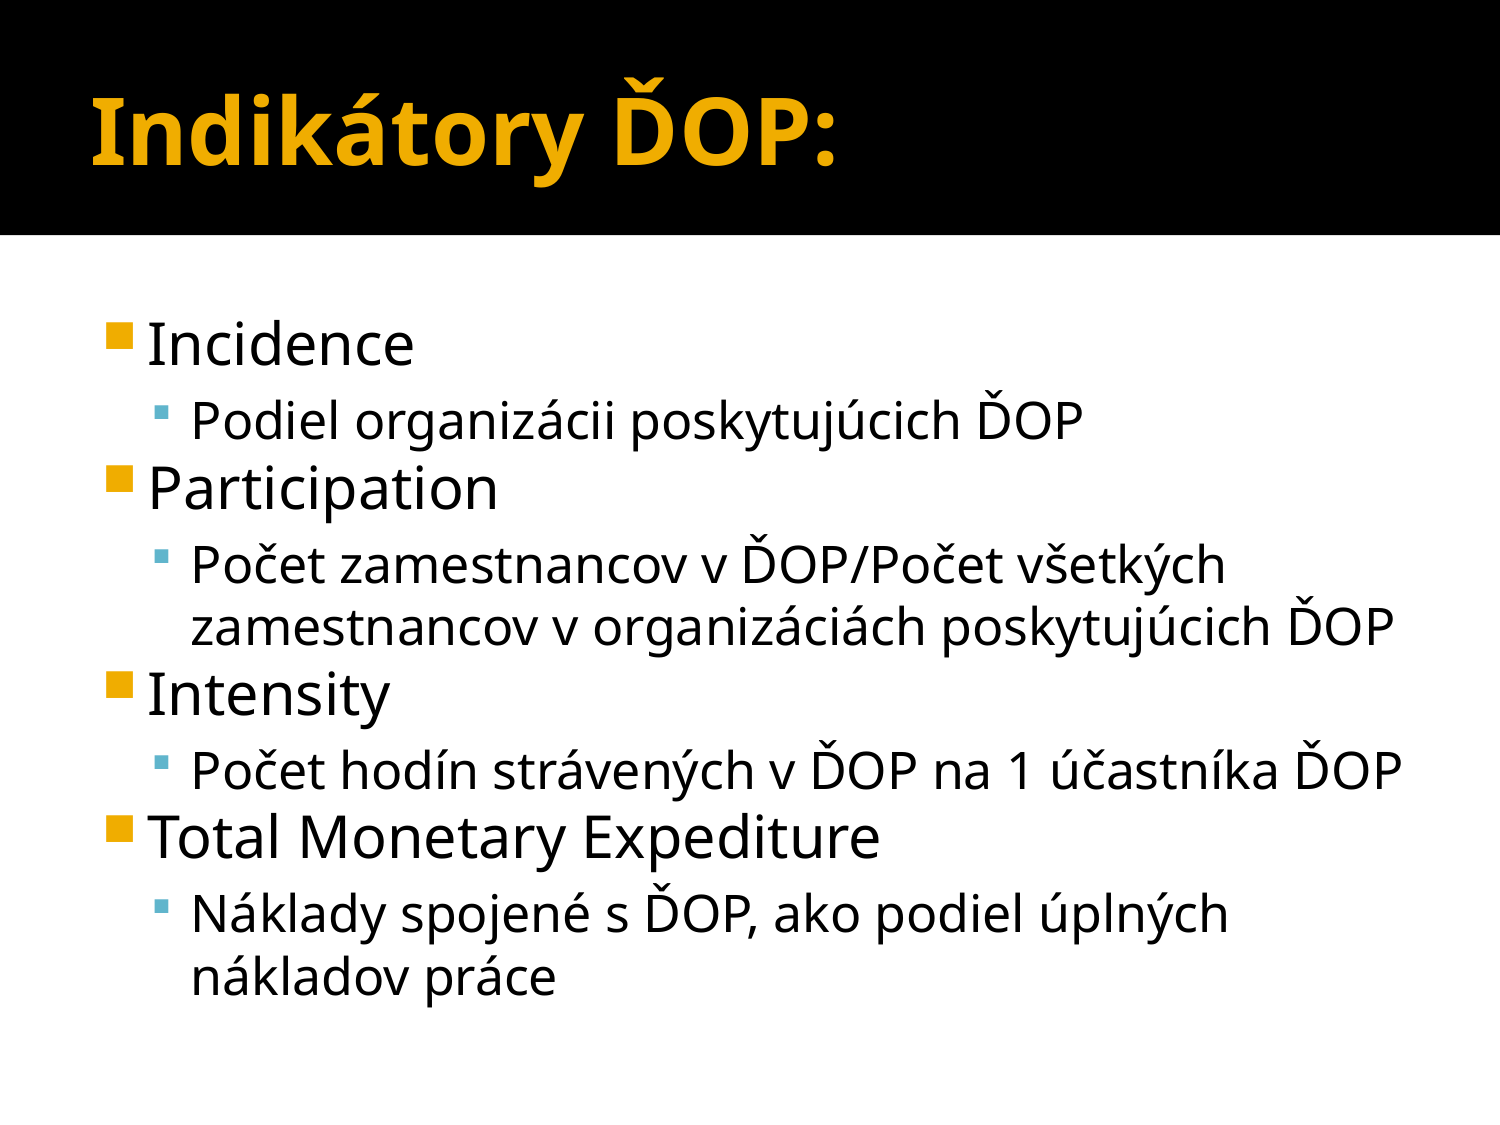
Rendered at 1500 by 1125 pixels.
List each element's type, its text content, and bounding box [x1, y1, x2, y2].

title Indikátory ĎOP: [75, 25, 1425, 231]
list Incidence Podiel organizácii poskytujúcich ĎOP Participation Počet zamestnancov v ĎOP/Počet všetkých zamestnancov v organizáciách poskytujúcich ĎOP Intensity Počet hodín strávených v ĎOP na 1 účastníka ĎOP Total Monetary Expediture Náklady spojené s ĎOP, ako podiel úplných nákladov práce [75, 291, 1425, 1050]
